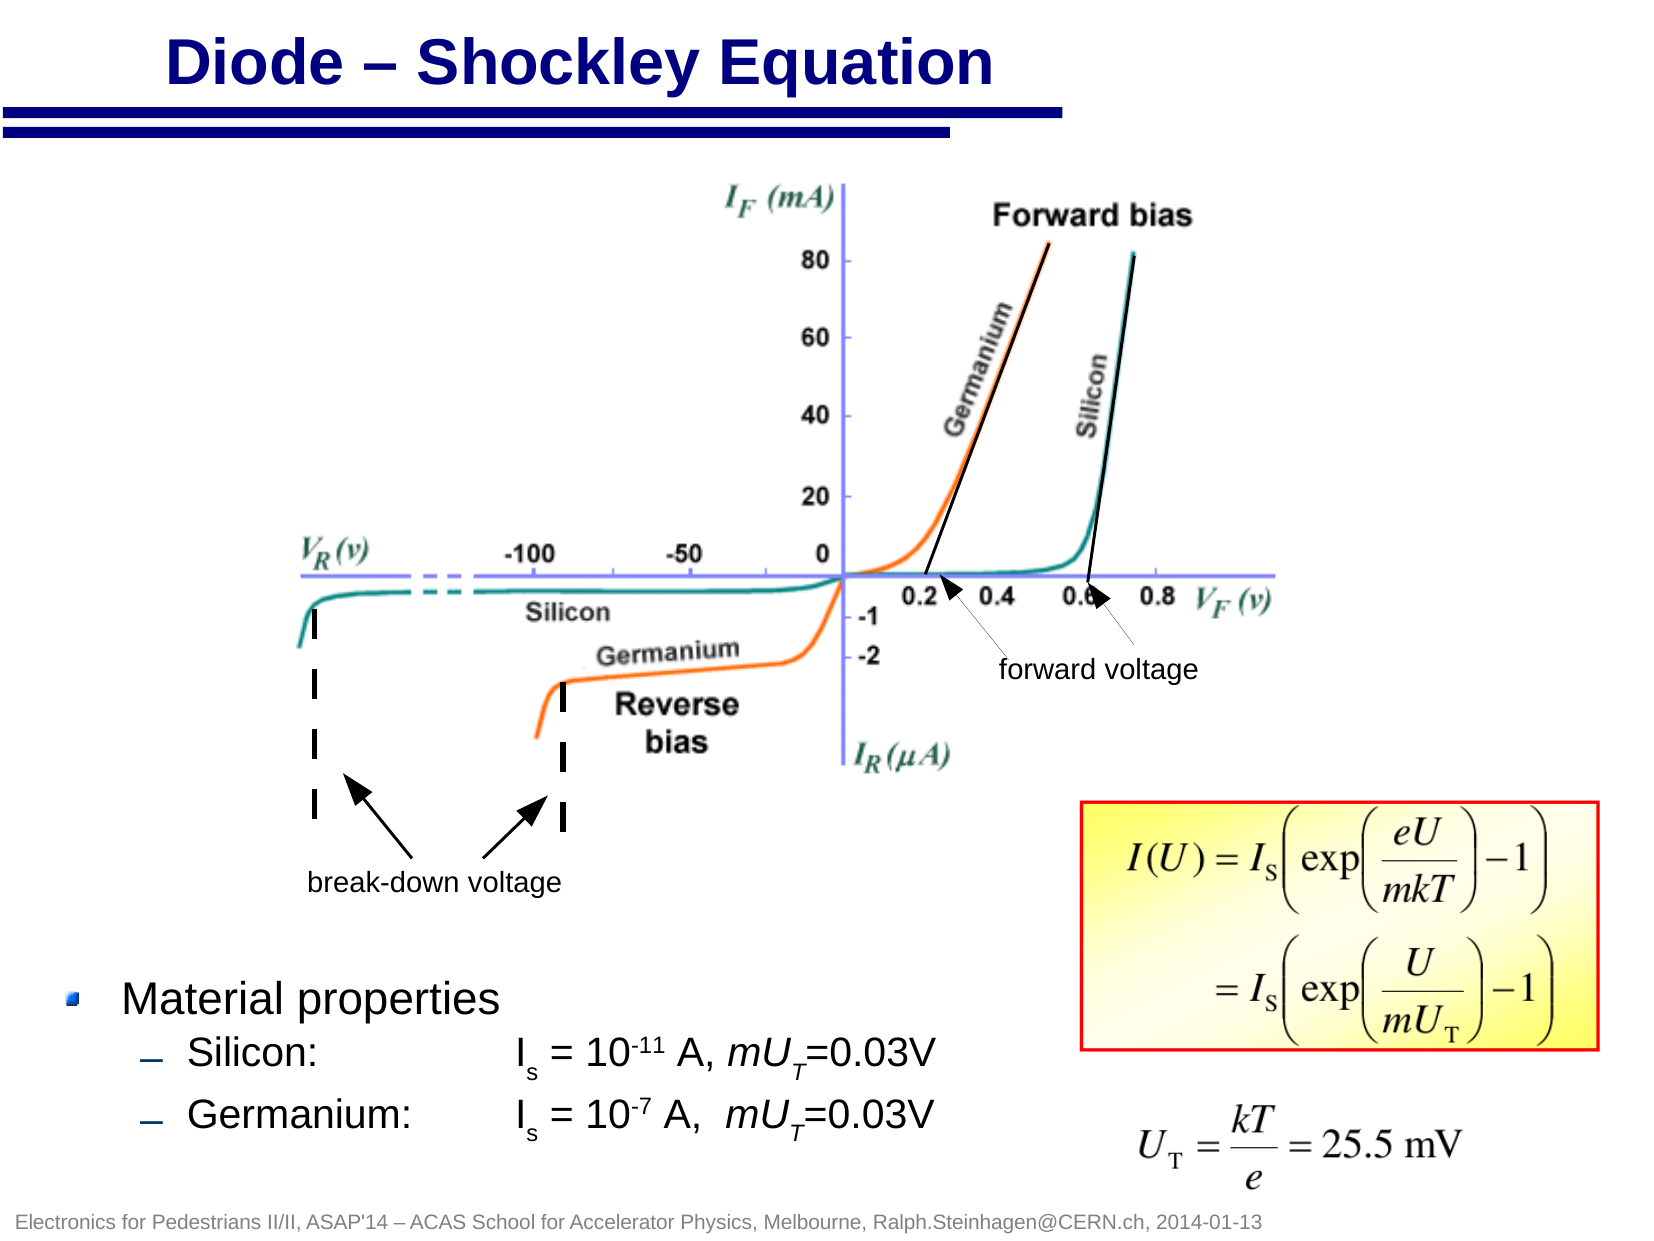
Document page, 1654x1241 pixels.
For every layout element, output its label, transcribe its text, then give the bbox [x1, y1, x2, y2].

title Diode – Shockley Equation [165, 0, 1323, 124]
picture [289, 152, 1611, 1064]
list Material properties Silicon: Is = 10-11 A, mUT=0.03V Germanium: Is = 10-7 A, mUT=0.03V [65, 858, 1628, 1205]
text_box forward voltage [984, 645, 1214, 693]
text_box break-down voltage [292, 858, 577, 906]
picture [1110, 1086, 1486, 1205]
